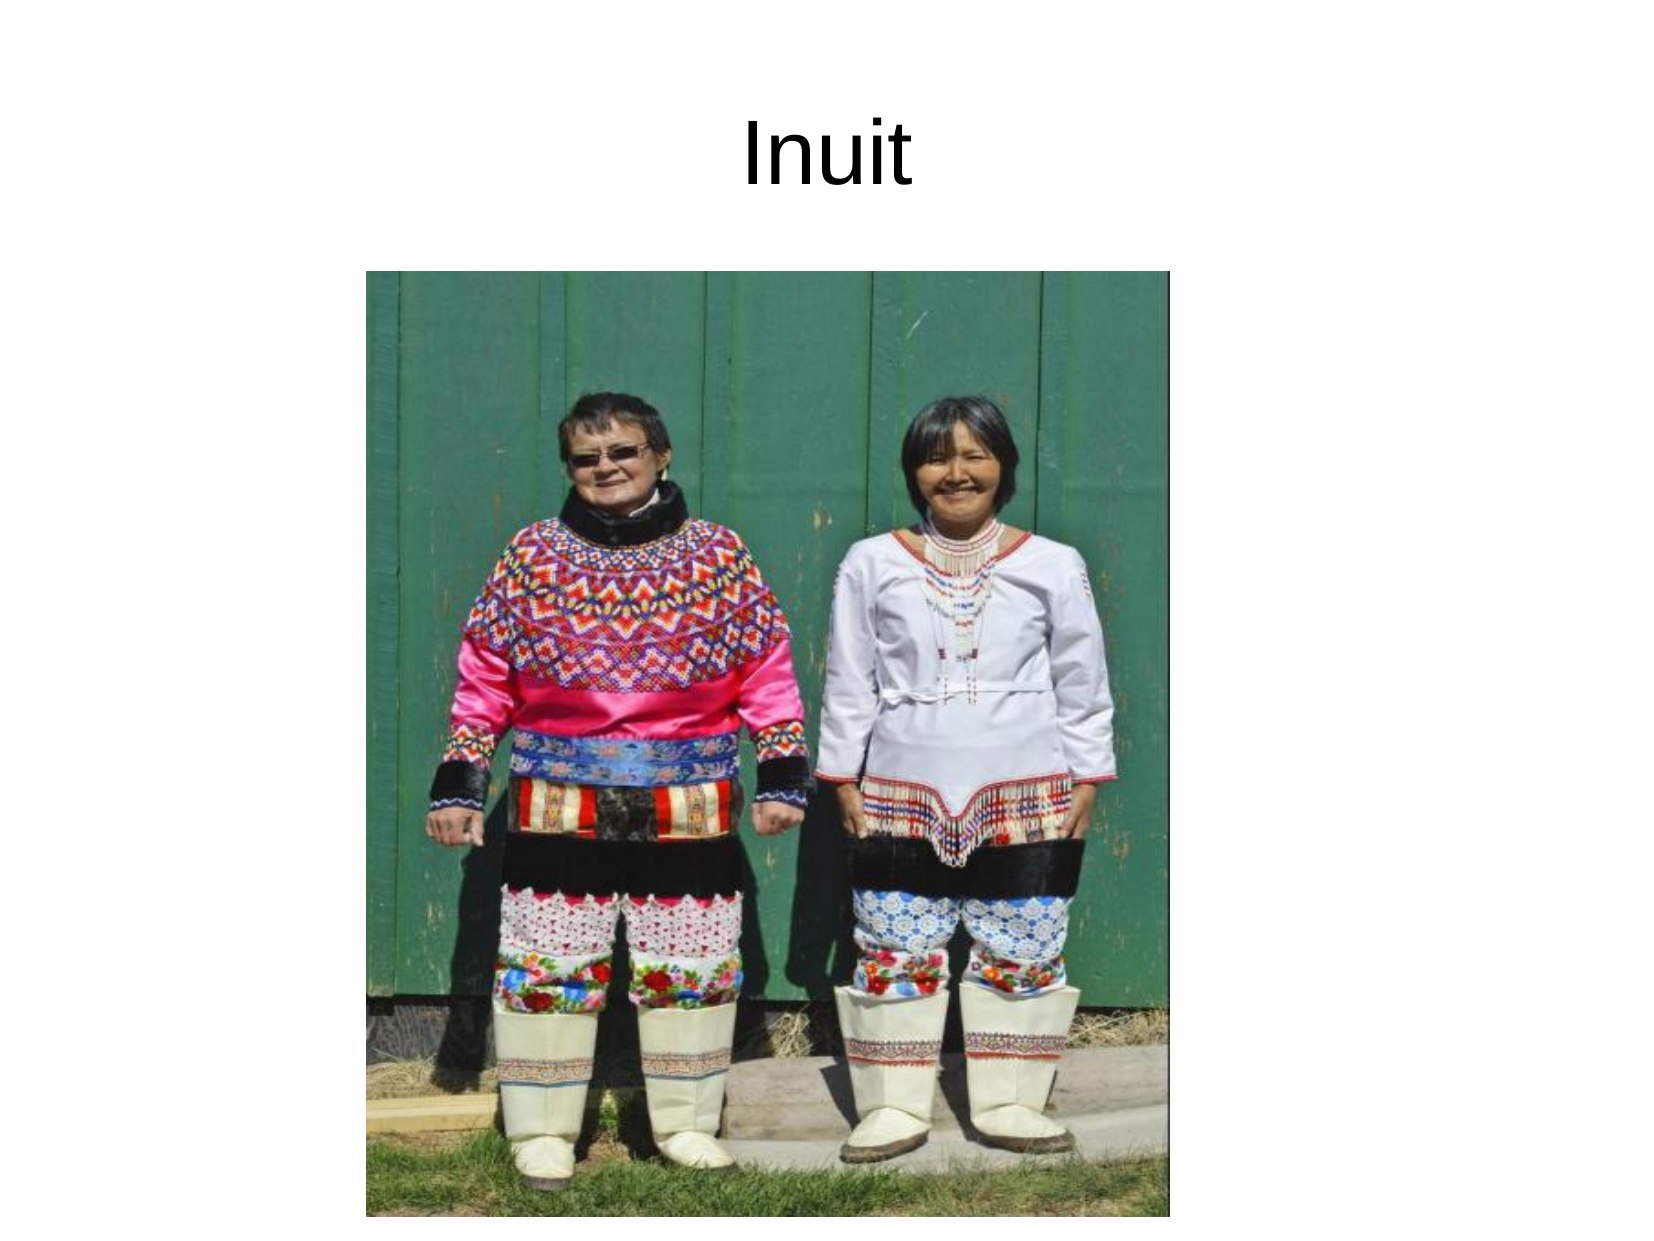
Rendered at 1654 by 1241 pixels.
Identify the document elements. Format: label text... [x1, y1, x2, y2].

title Inuit [82, 49, 1571, 257]
picture [366, 271, 1170, 1217]
